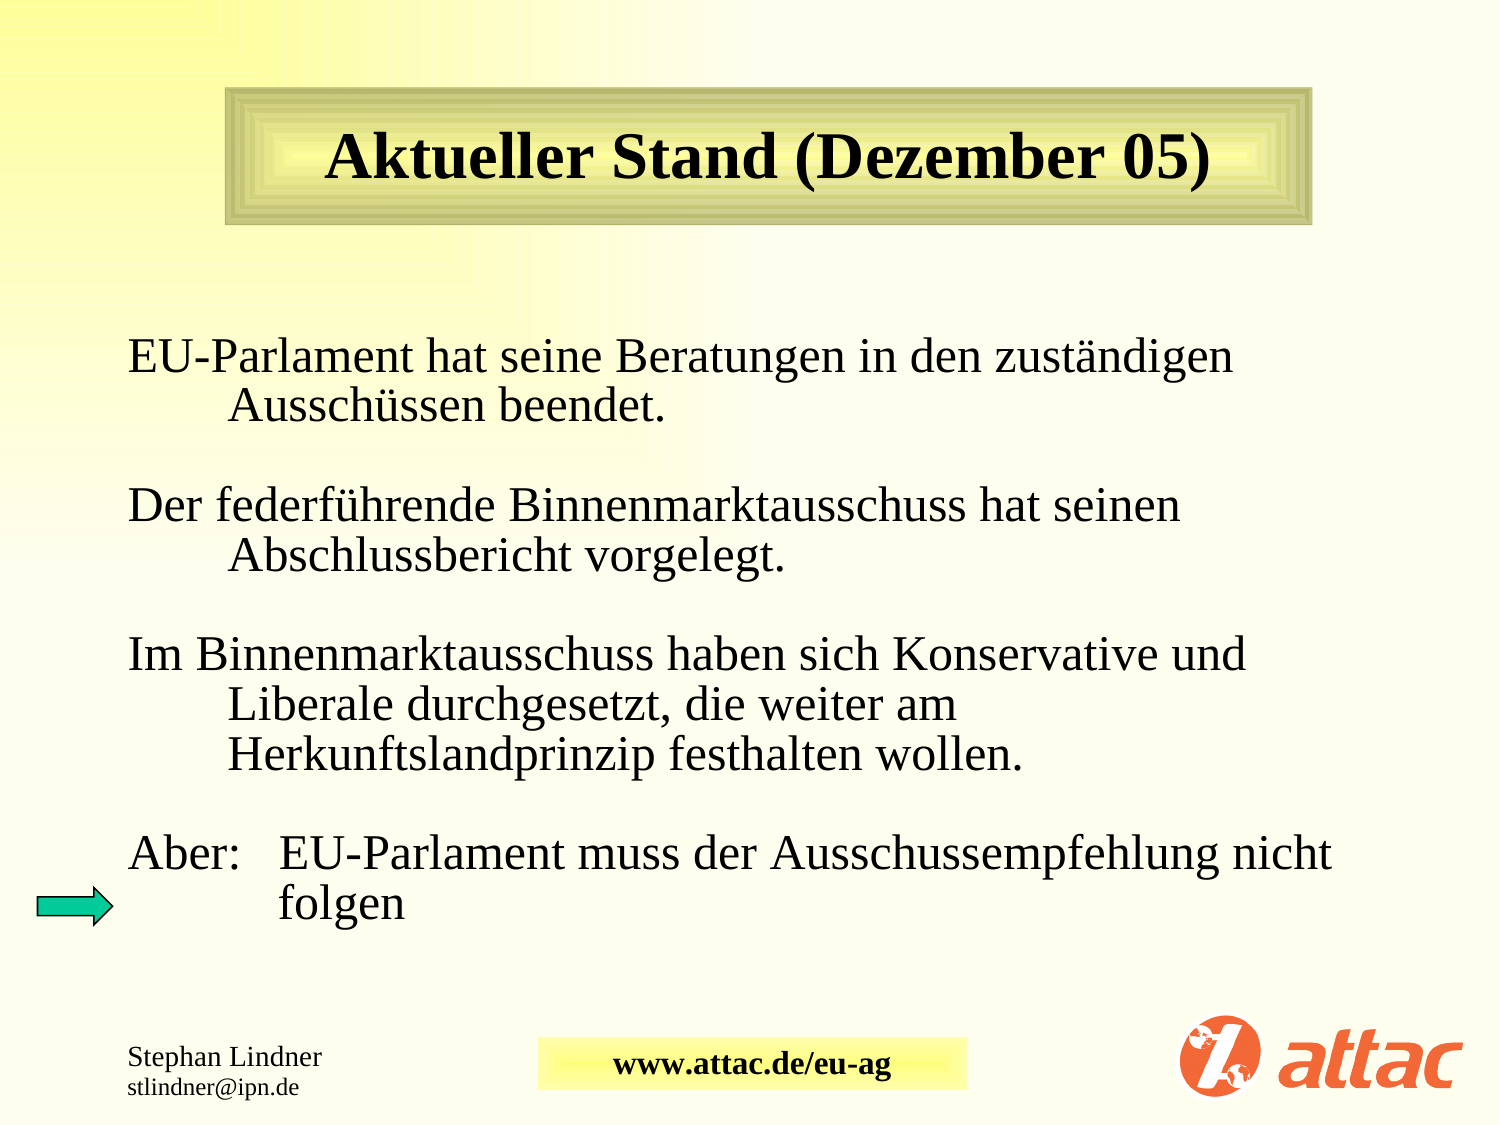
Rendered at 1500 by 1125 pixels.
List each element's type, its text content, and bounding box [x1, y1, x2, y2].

title Aktueller Stand (Dezember 05) [224, 87, 1313, 226]
list EU-Parlament hat seine Beratungen in den zuständigen Ausschüssen beendet. Der federführende Binnenmarktausschuss hat seinen Abschlussbericht vorgelegt. Im Binnenmarktausschuss haben sich Konservative und Liberale durchgesetzt, die weiter am Herkunftslandprinzip festhalten wollen. Aber: EU-Parlament muss der Ausschussempfehlung nicht folgen [112, 324, 1388, 1001]
picture [1175, 1012, 1463, 1101]
text_box www.attac.de/eu-ag [537, 1037, 968, 1090]
text_box Stephan Lindner stlindner@ipn.de [112, 1032, 338, 1109]
